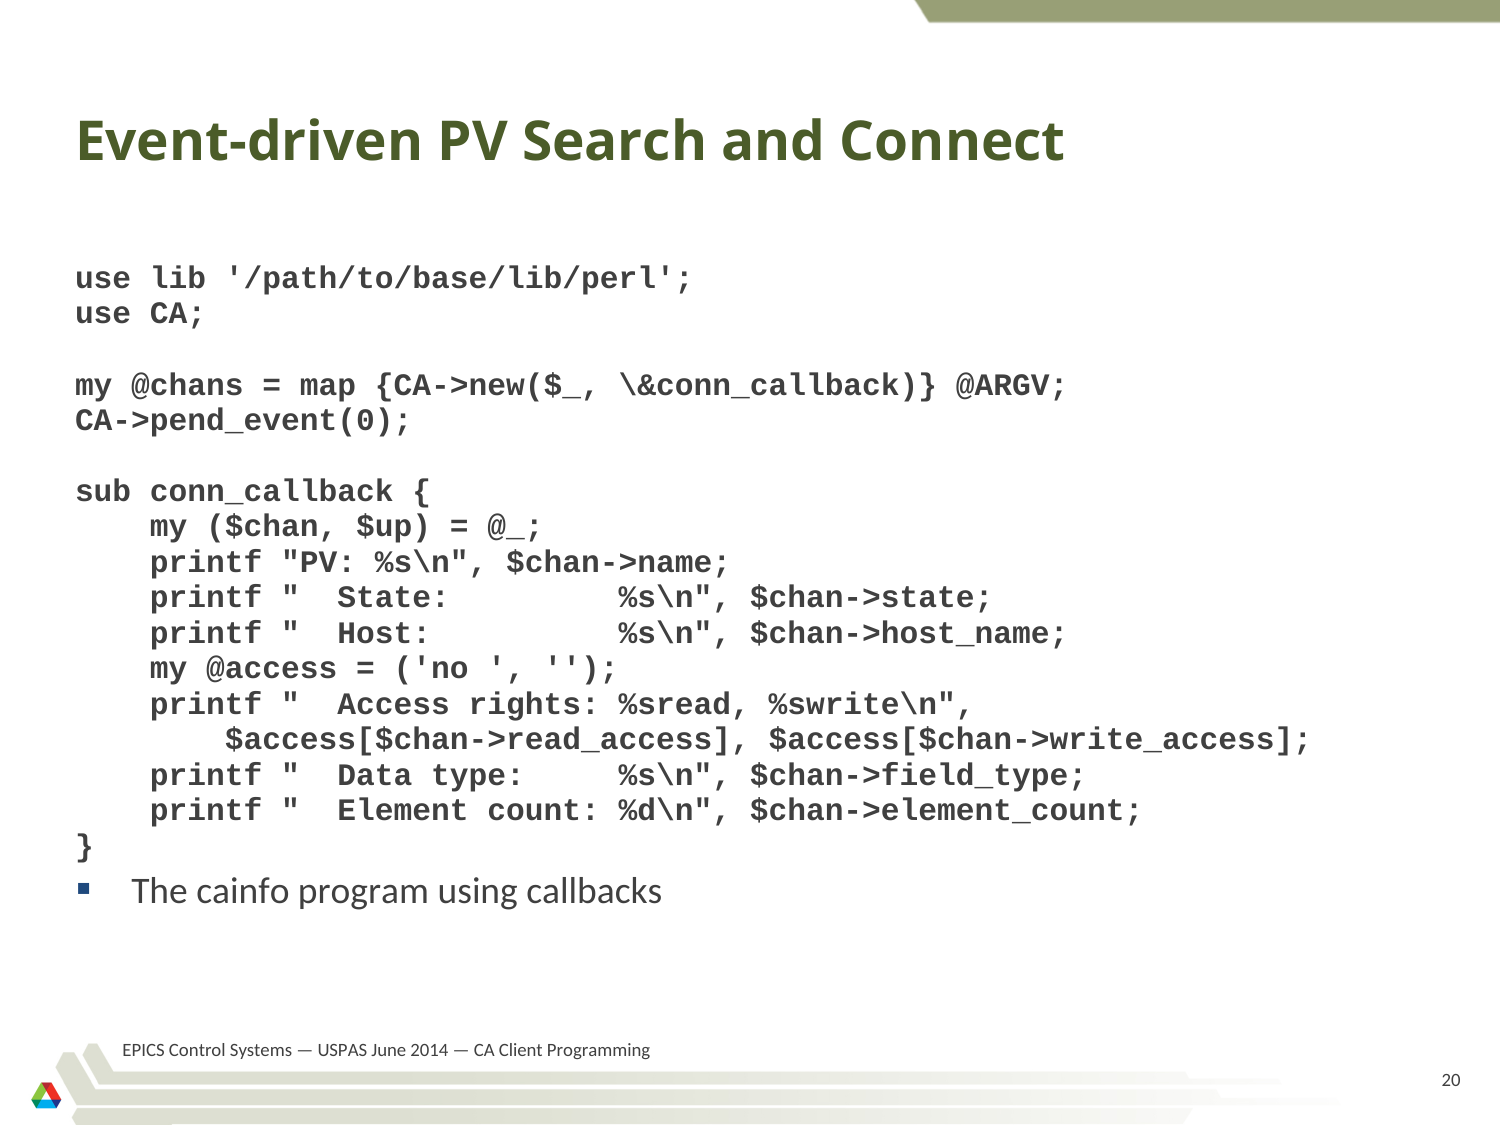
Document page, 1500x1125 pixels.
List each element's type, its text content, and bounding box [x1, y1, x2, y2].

title Event-driven PV Search and Connect [75, 45, 1426, 233]
picture [0, 1037, 1500, 1125]
picture [0, 0, 1500, 24]
list use lib '/path/to/base/lib/perl'; use CA; my @chans = map {CA->new($_, \&conn_callback)} @ARGV; CA->pend_event(0); sub conn_callback { my ($chan, $up) = @_; printf "PV: %s\n", $chan->name; printf " State: %s\n", $chan->state; printf " Host: %s\n", $chan->host_name; my @access = ('no ', ''); printf " Access rights: %sread, %swrite\n", $access[$chan->read_access], $access[$chan->write_access]; printf " Data type: %s\n", $chan->field_type; printf " Element count: %d\n", $chan->element_count; } The cainfo program using callbacks [75, 262, 1426, 922]
